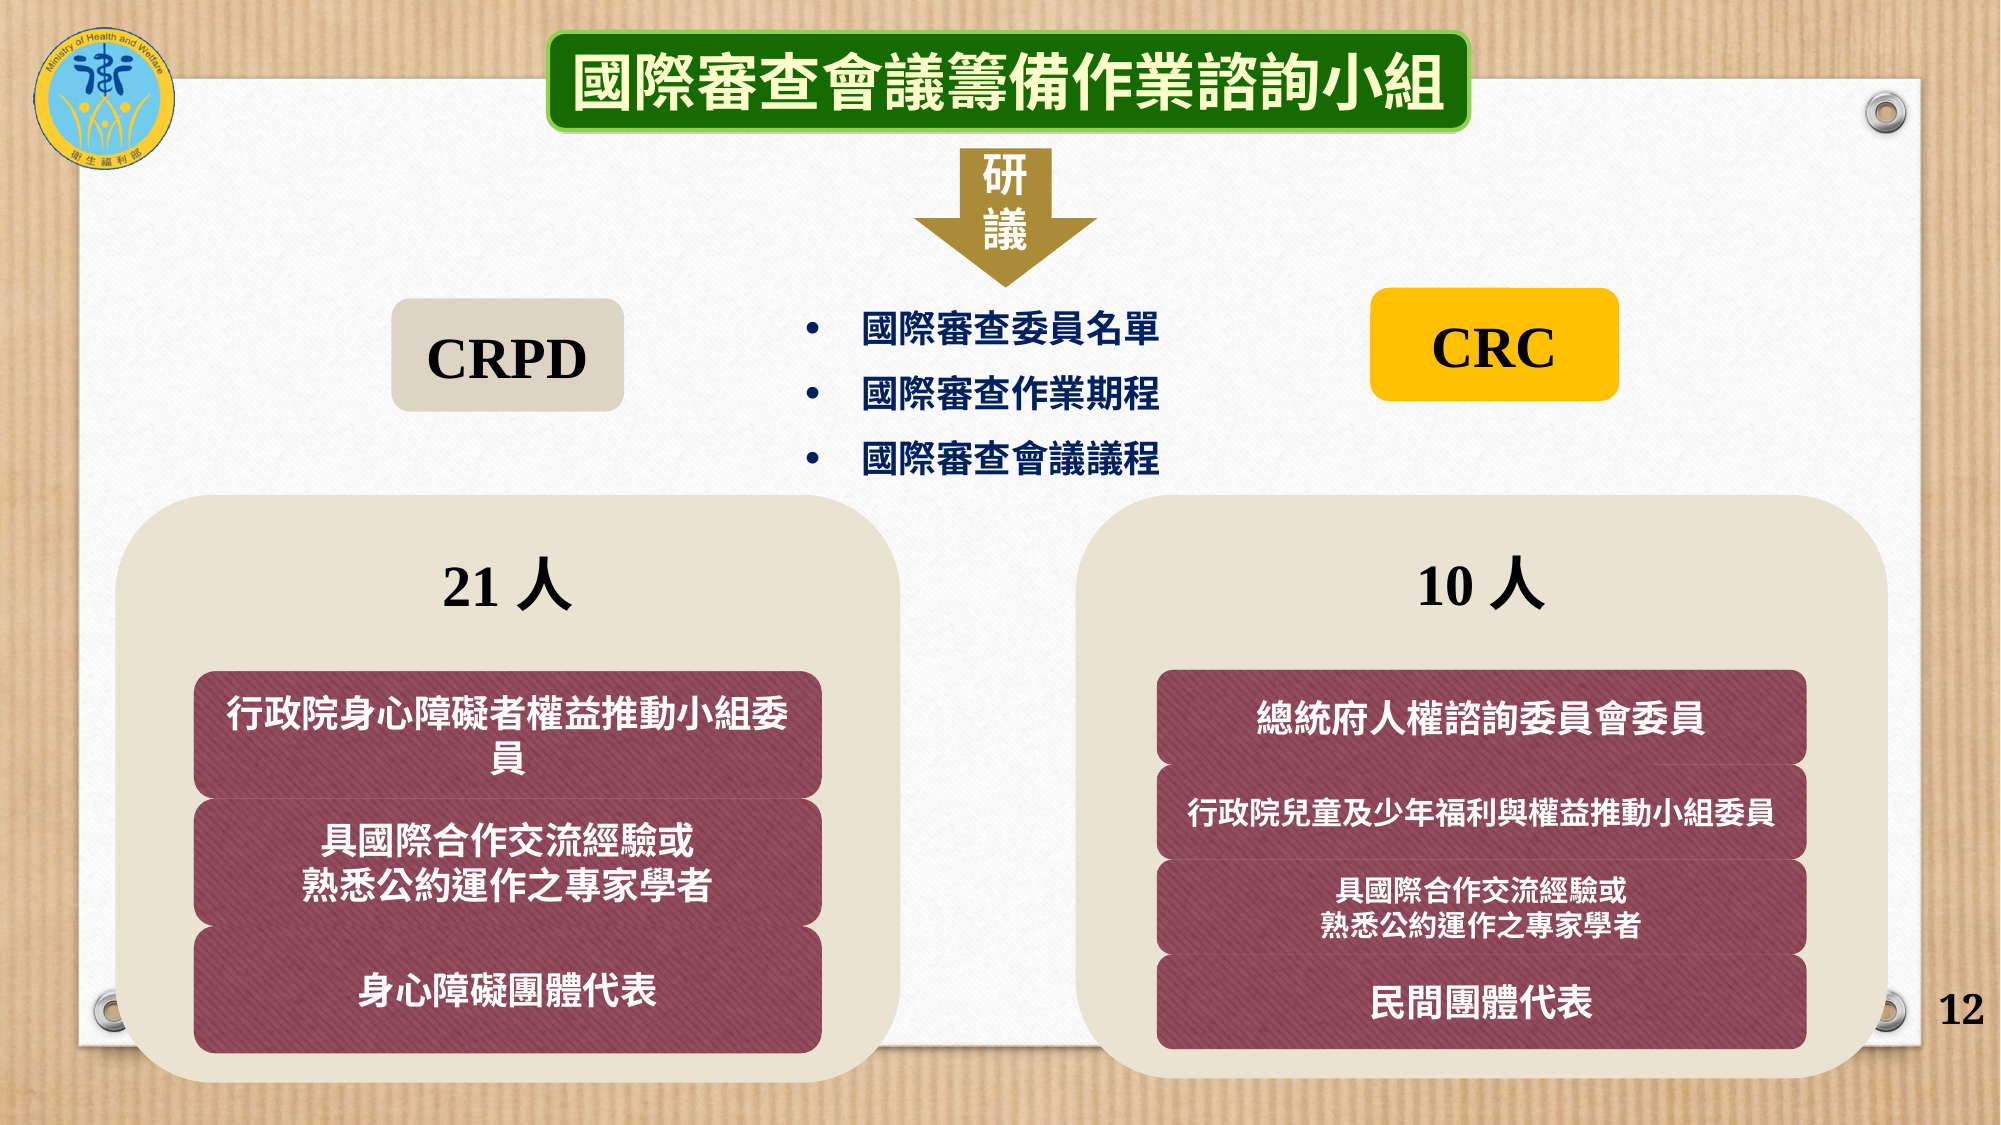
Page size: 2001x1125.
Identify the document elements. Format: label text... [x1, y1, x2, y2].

text_box 民間團體代表 [1156, 954, 1807, 1050]
text_box [115, 494, 901, 1083]
text_box 國際審查會議籌備作業諮詢小組 [548, 31, 1470, 130]
text_box 行政院身心障礙者權益推動小組委員 [193, 671, 822, 799]
text_box 具國際合作交流經驗或 熟悉公約運作之專家學者 [193, 798, 822, 926]
text_box 國際審查委員名單 國際審查作業期程 國際審查會議議程 [790, 297, 1271, 501]
text_box CRPD [391, 298, 625, 412]
picture [0, 0, 2001, 1125]
text_box [1075, 494, 1888, 1079]
text_box 研議 [913, 148, 1098, 288]
text_box 行政院兒童及少年福利與權益推動小組委員 [1156, 764, 1807, 859]
text_box 具國際合作交流經驗或 熟悉公約運作之專家學者 [1156, 859, 1807, 954]
text_box 身心障礙團體代表 [193, 925, 822, 1054]
slide_number <編號> [1910, 988, 2000, 1035]
text_box CRC [1370, 287, 1620, 402]
text_box 總統府人權諮詢委員會委員 [1156, 669, 1807, 765]
